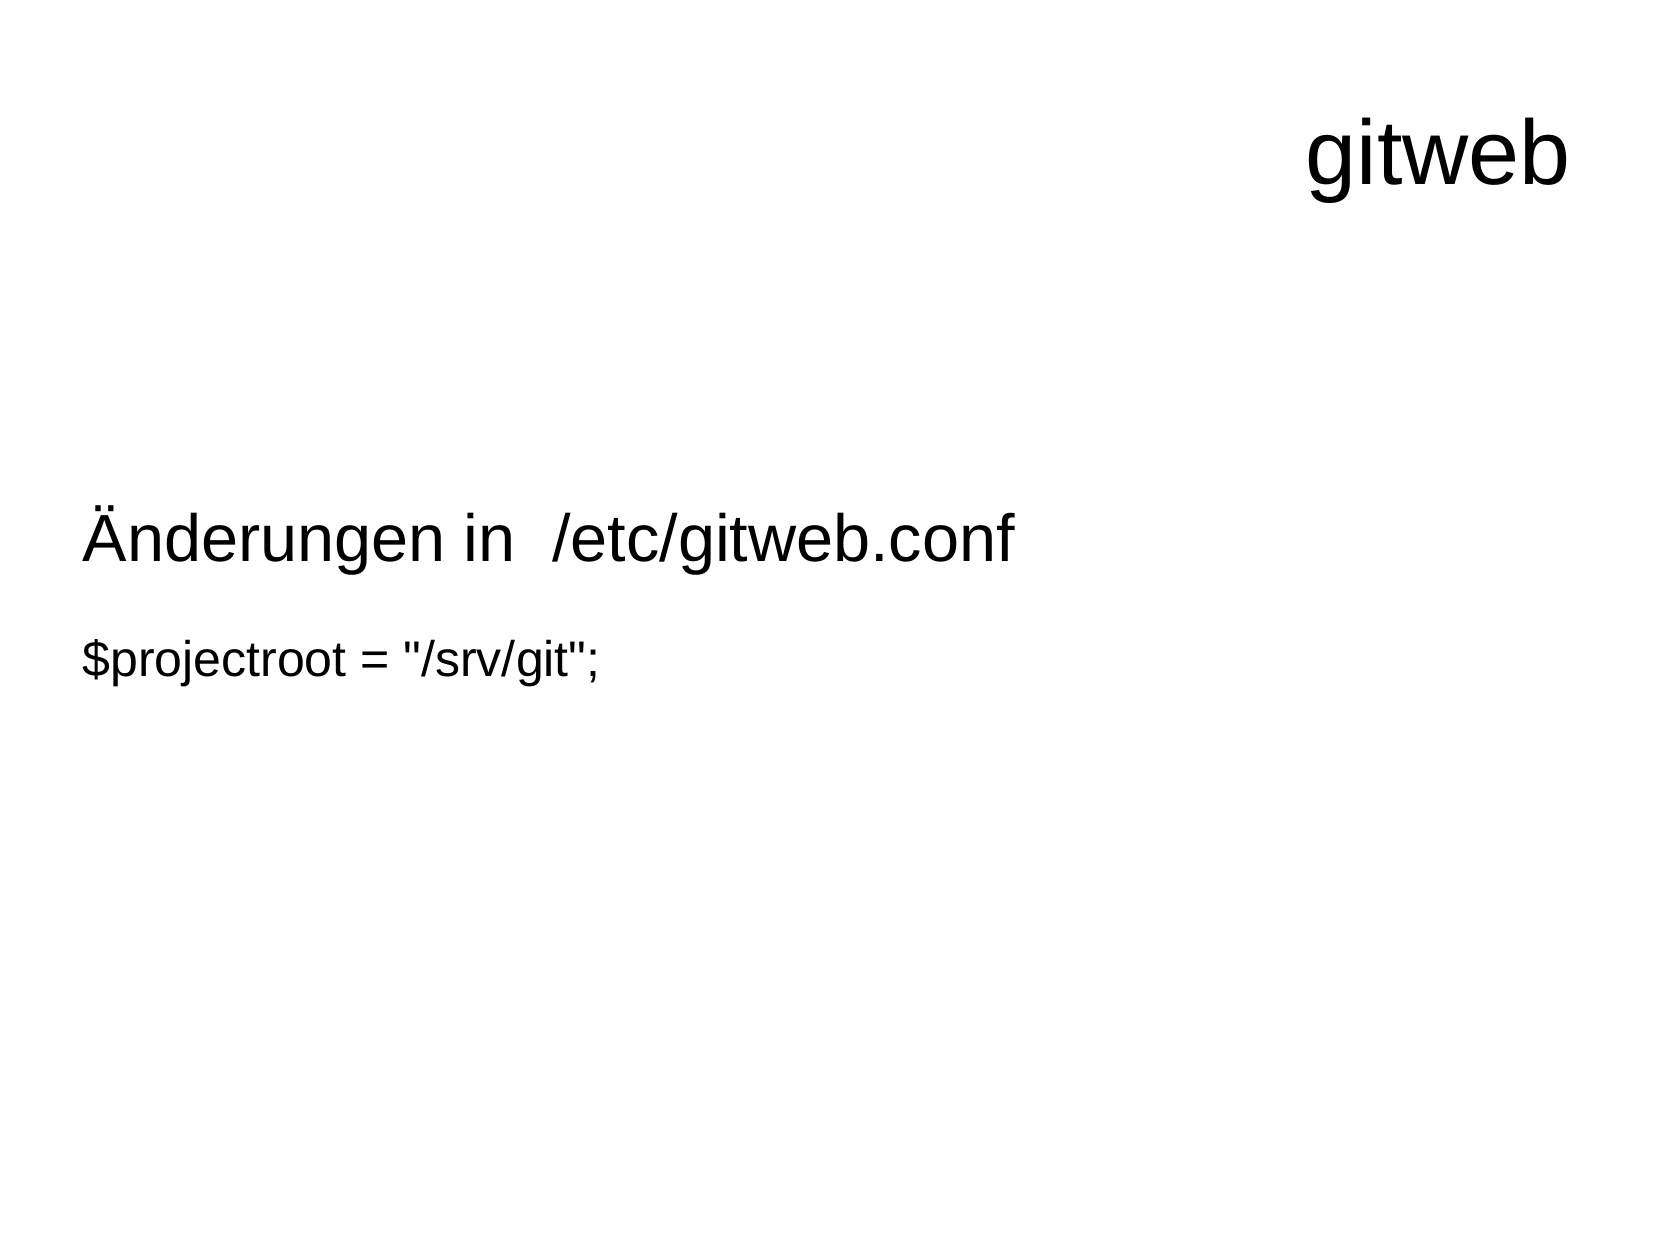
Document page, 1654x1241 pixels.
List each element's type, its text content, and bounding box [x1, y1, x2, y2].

title gitweb [82, 49, 1571, 257]
subtitle Änderungen in /etc/gitweb.conf $projectroot = "/srv/git"; [82, 290, 1571, 1010]
